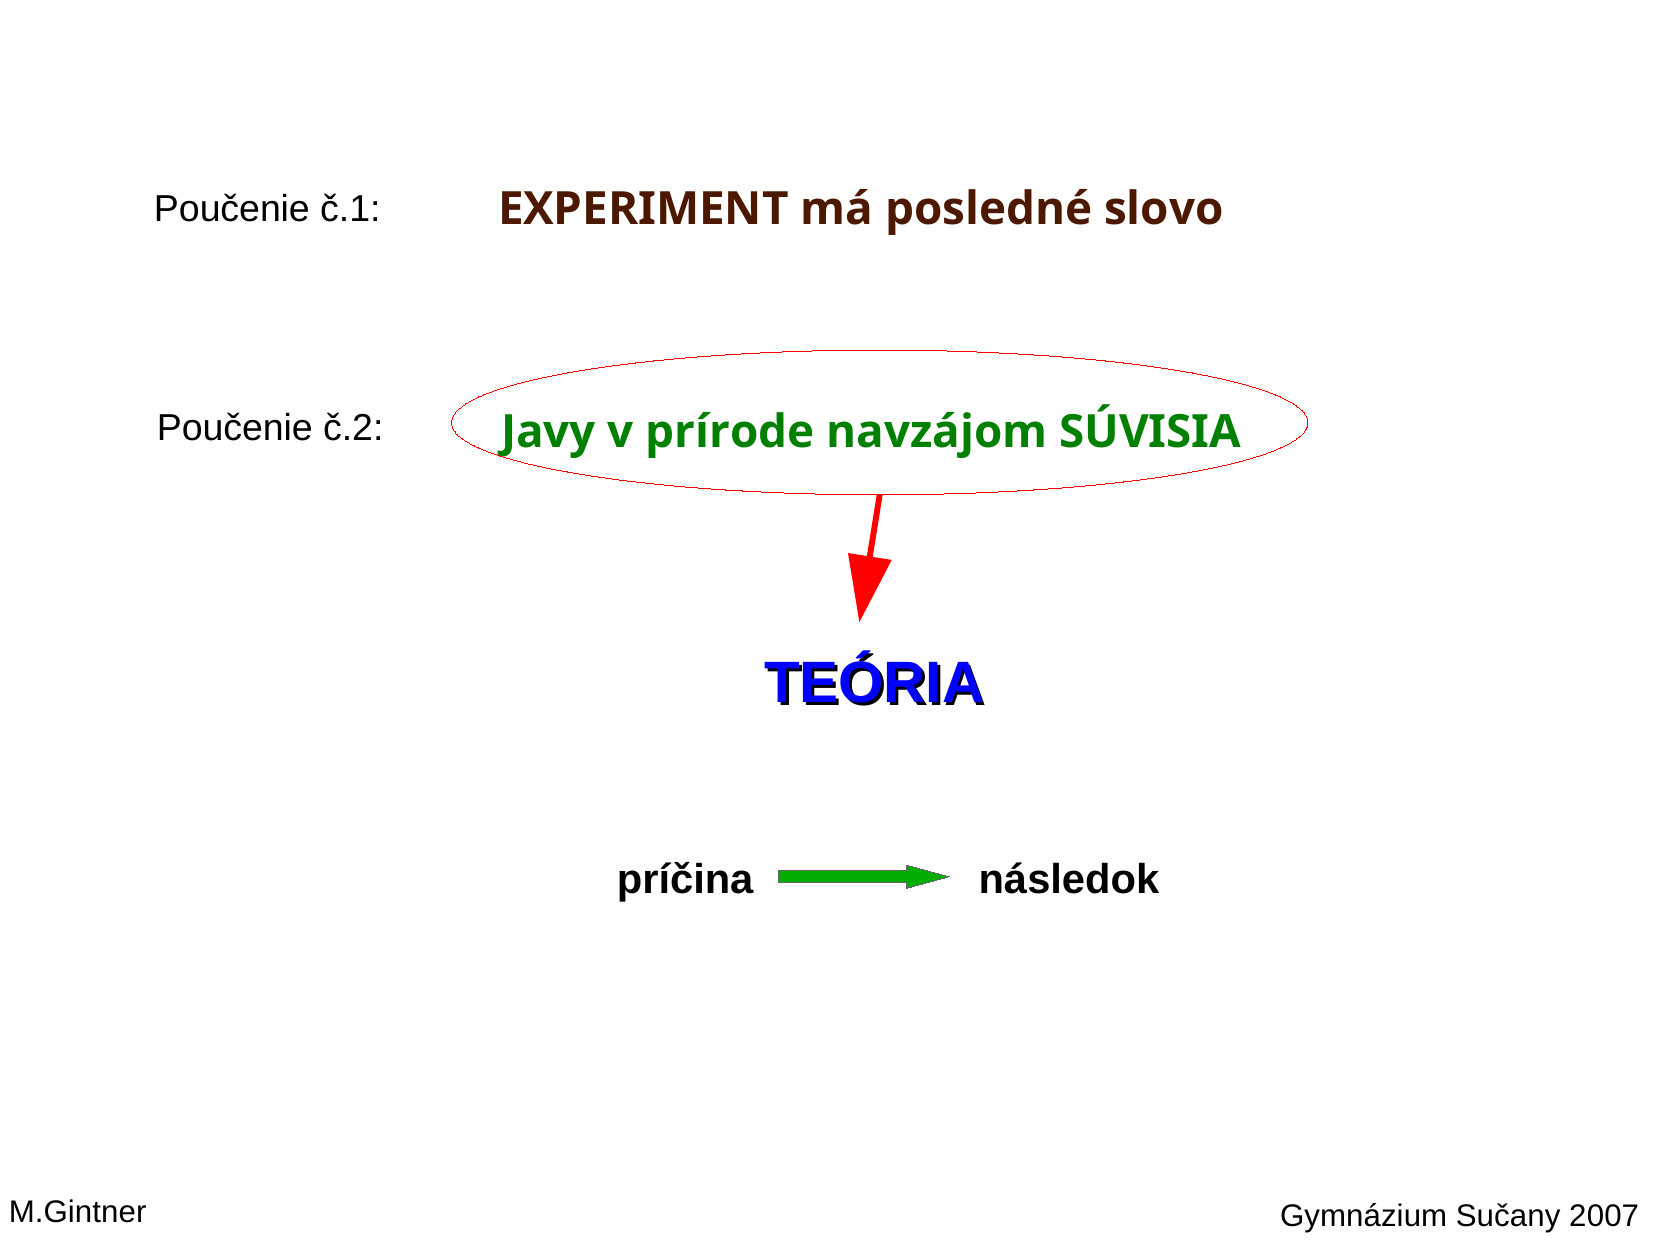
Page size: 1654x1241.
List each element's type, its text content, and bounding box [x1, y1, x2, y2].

text_box EXPERIMENT má posledné slovo [471, 156, 1242, 259]
text_box Poučenie č.1: [127, 167, 408, 249]
text_box M.Gintner [0, 1186, 162, 1237]
text_box Poučenie č.2: [130, 387, 411, 469]
text_box následok [952, 836, 1187, 923]
text_box TEÓRIA [737, 630, 1011, 736]
text_box Gymnázium Sučany 2007 [1265, 1190, 1654, 1241]
text_box príčina [590, 836, 781, 923]
text_box Javy v prírode navzájom SÚVISIA [474, 379, 1302, 482]
text_box [778, 865, 950, 889]
